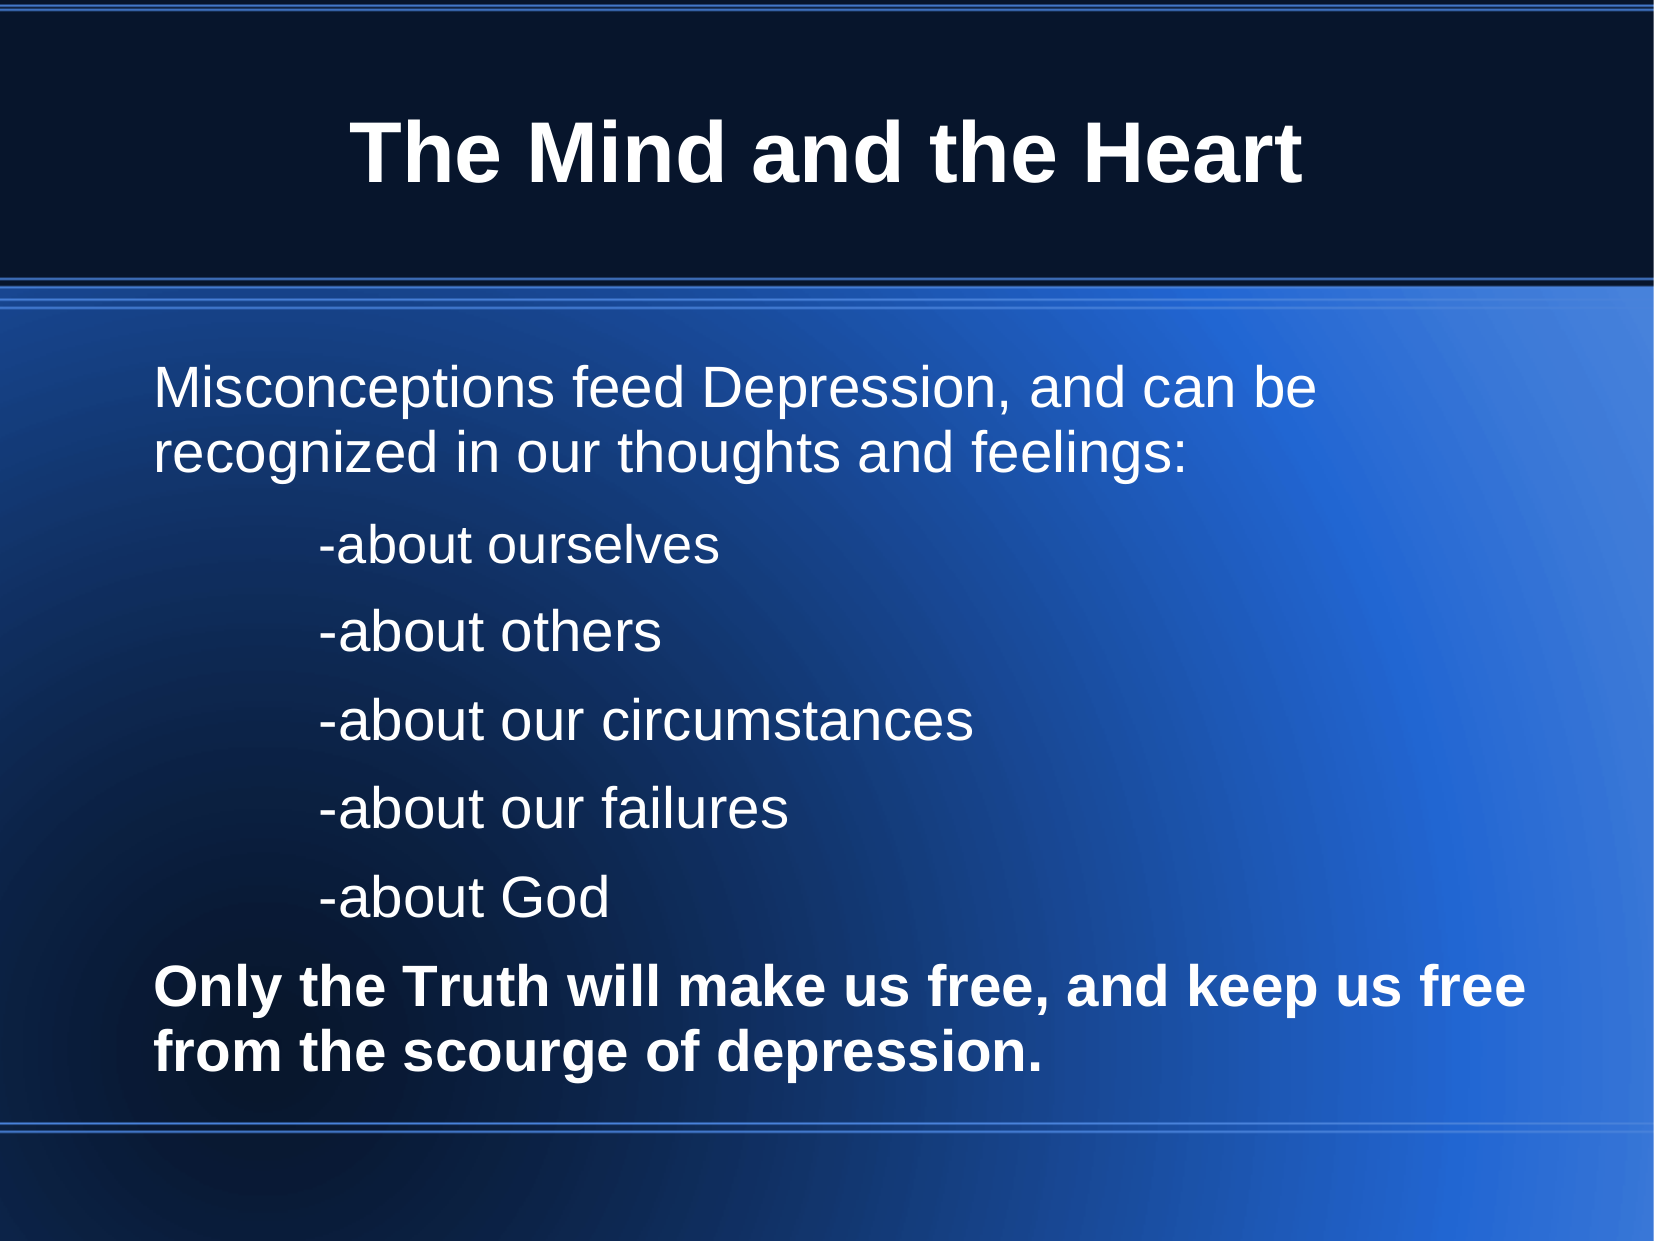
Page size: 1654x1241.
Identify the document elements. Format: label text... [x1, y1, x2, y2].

picture [0, 0, 1654, 1241]
list Misconceptions feed Depression, and can be recognized in our thoughts and feelings: -about ourselves -about others -about our circumstances -about our failures -about God Only the Truth will make us free, and keep us free from the scourge of depression. [82, 355, 1571, 1209]
title The Mind and the Heart [82, 49, 1571, 257]
text_box [630, 390, 660, 462]
